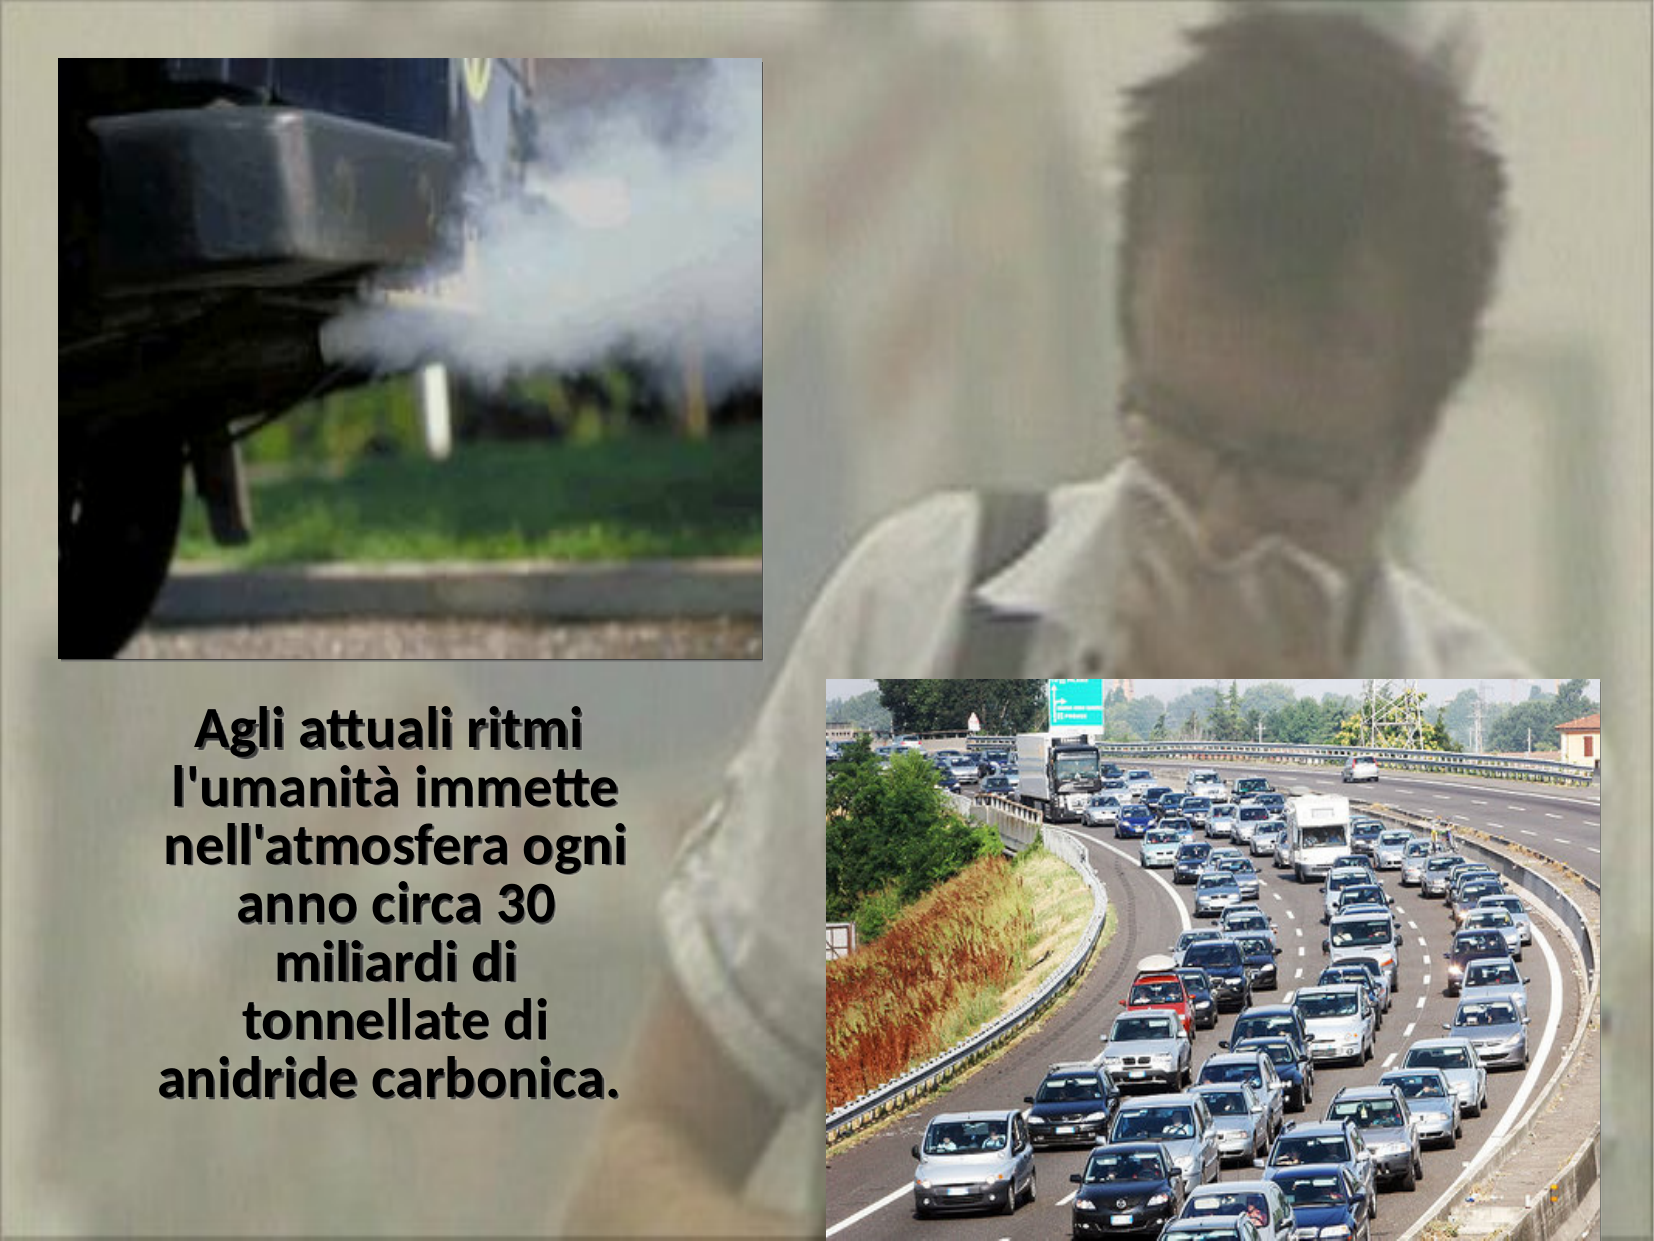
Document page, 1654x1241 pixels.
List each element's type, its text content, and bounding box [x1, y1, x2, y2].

picture [0, 0, 1654, 1241]
text_box Agli attuali ritmi l'umanità immette nell'atmosfera ogni anno circa 30 miliardi di tonnellate di anidride carbonica. [141, 696, 650, 1211]
